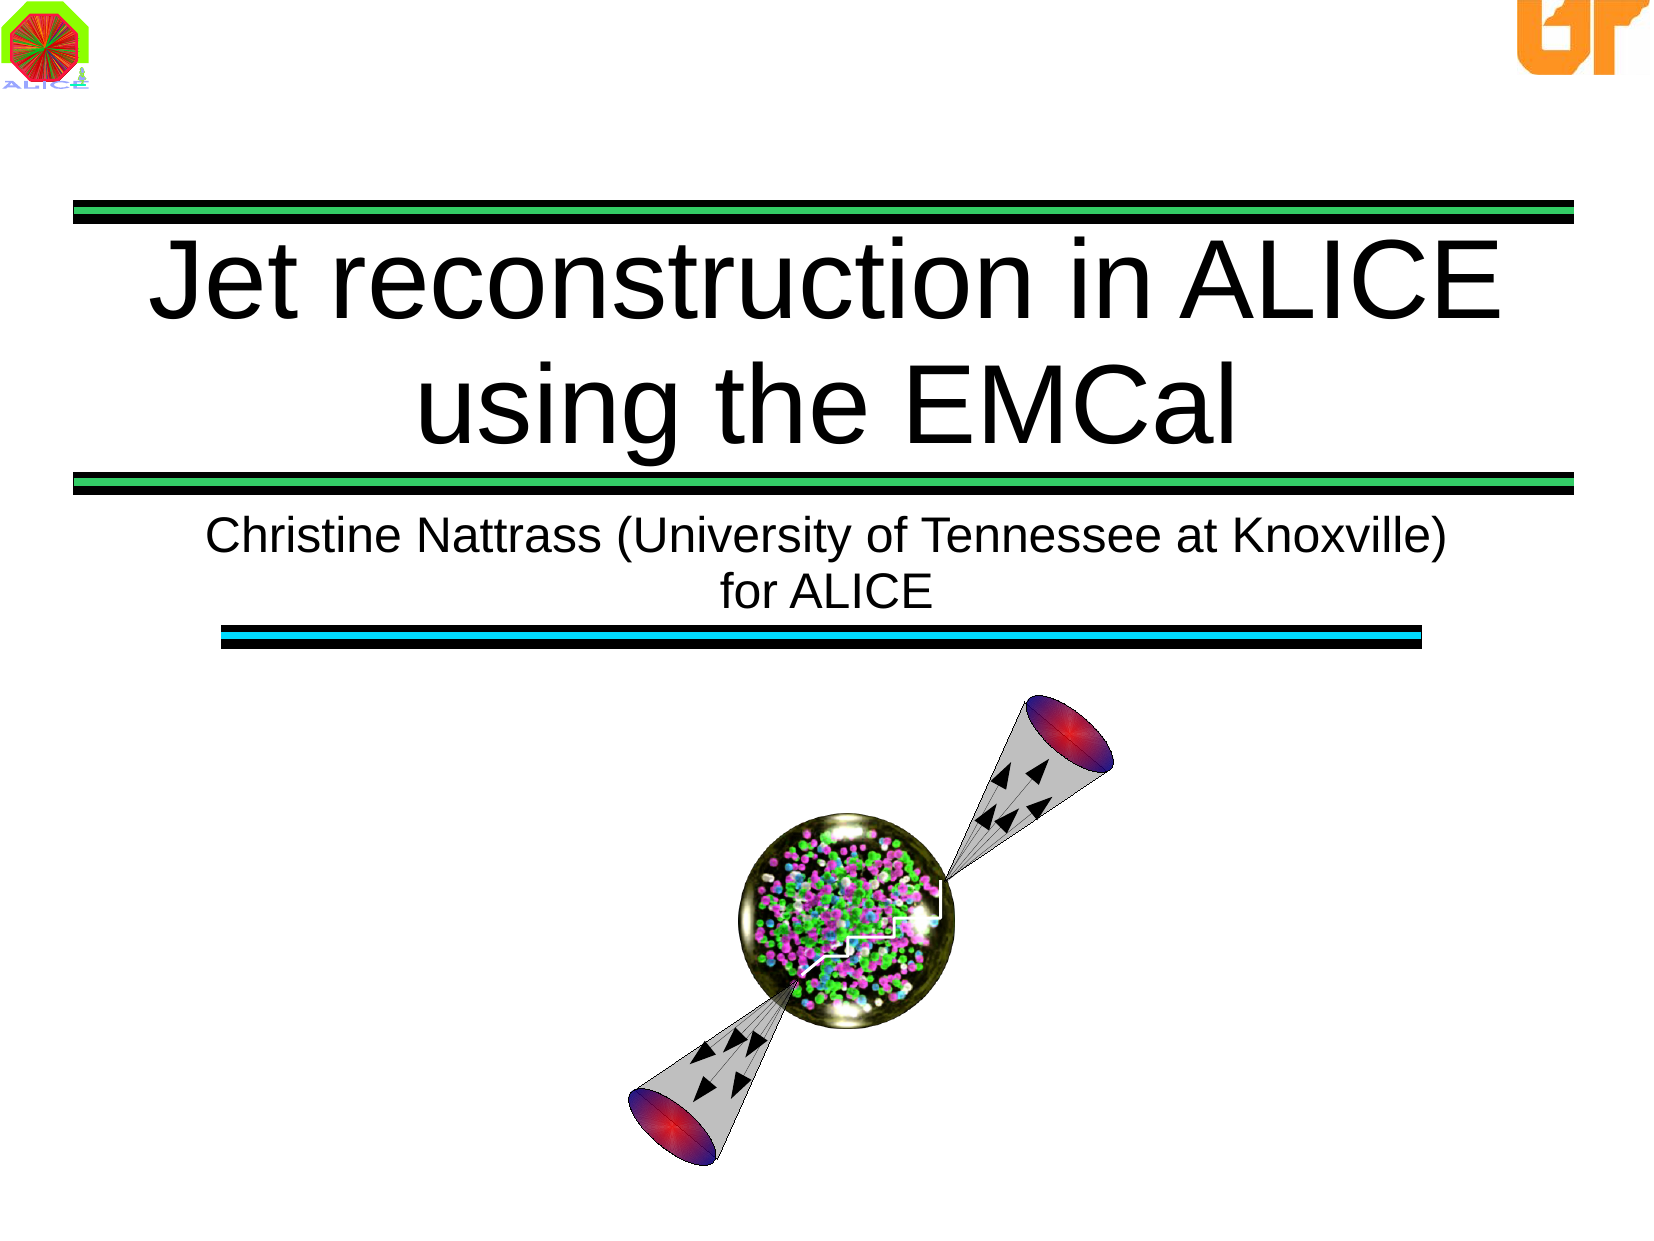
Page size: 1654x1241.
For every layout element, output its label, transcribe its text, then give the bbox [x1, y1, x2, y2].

text_box [966, 824, 981, 846]
text_box [743, 990, 786, 1037]
text_box [968, 815, 1036, 866]
text_box [961, 829, 1005, 869]
text_box [761, 1015, 776, 1037]
text_box [754, 986, 792, 1034]
text_box [950, 827, 988, 875]
text_box [737, 993, 780, 1033]
text_box [956, 824, 999, 871]
text_box [73, 200, 1574, 207]
text_box [73, 479, 1574, 495]
text_box [947, 695, 1114, 874]
picture [0, 0, 91, 91]
picture [738, 813, 955, 1029]
title Jet reconstruction in ALICE using the EMCal [0, 216, 1654, 468]
text_box [73, 472, 1574, 478]
picture [1517, 0, 1650, 76]
text_box [706, 995, 774, 1047]
title Christine Nattrass (University of Tennessee at Knoxville) for ALICE [0, 507, 1654, 619]
text_box [73, 208, 1574, 224]
text_box [628, 987, 795, 1166]
text_box [221, 625, 1422, 649]
